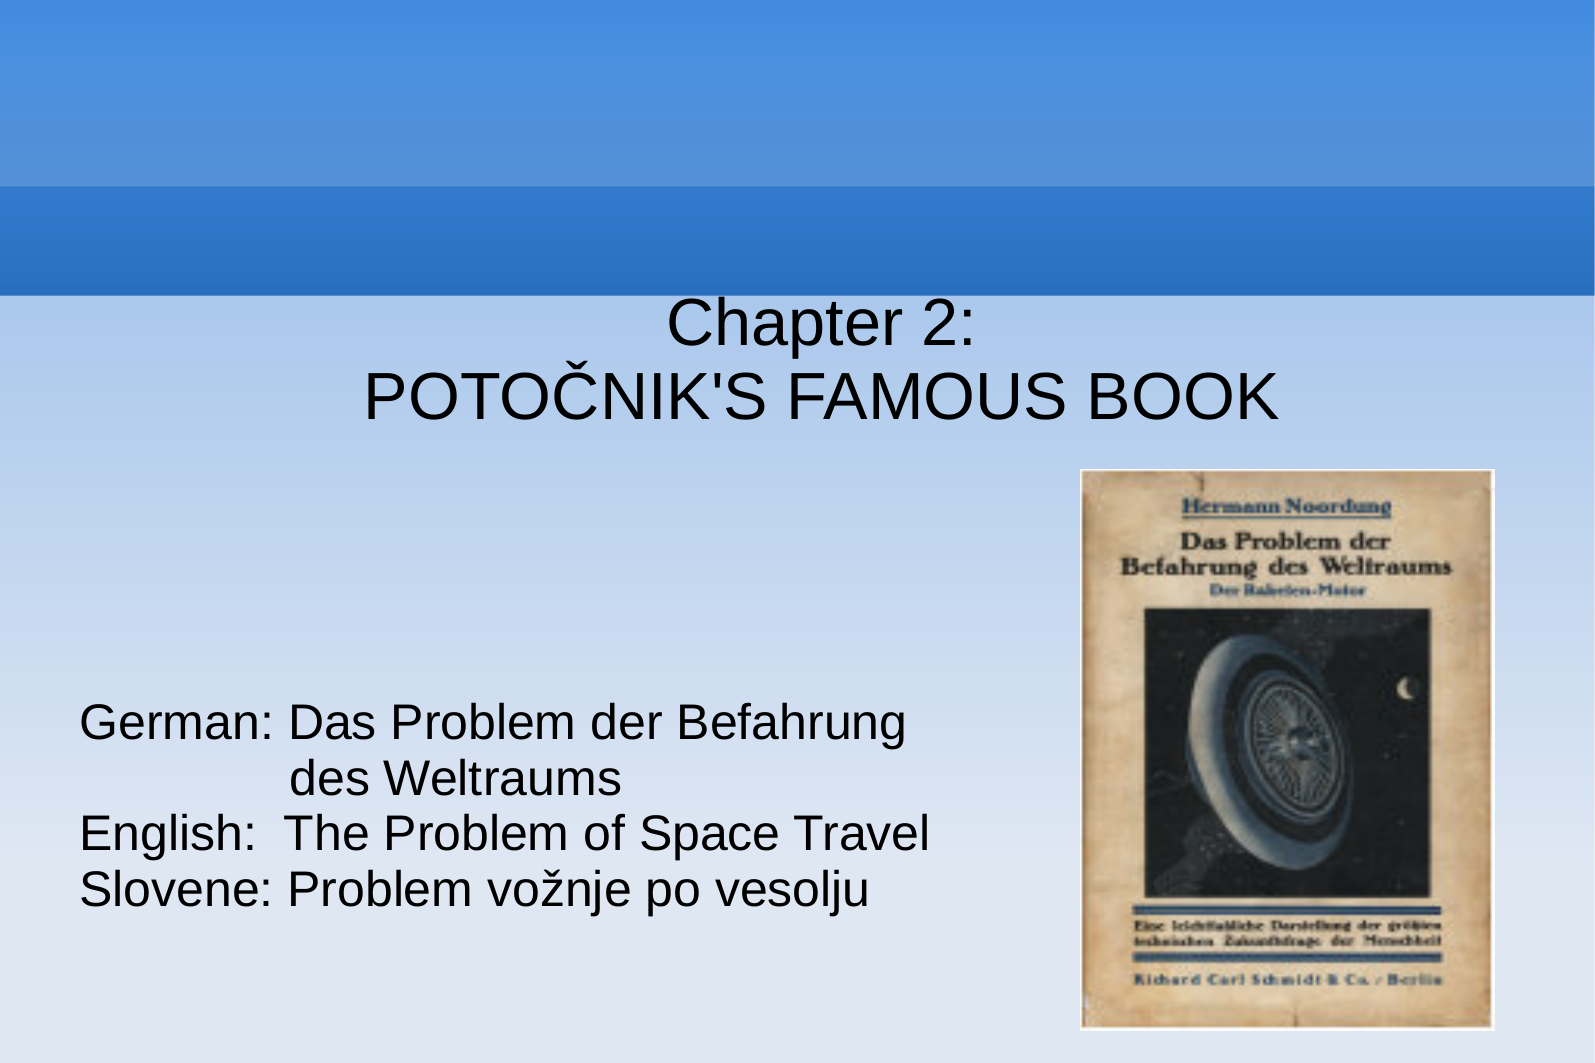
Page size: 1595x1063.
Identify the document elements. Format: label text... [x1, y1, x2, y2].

subtitle Chapter 2: POTOČNIK'S FAMOUS BOOK German: Das Problem der Befahrung des Weltraums English: The Problem of Space Travel Slovene: Problem vožnje po vesolju [79, 282, 1565, 917]
title [73, 32, 1509, 196]
picture [0, 0, 1595, 1063]
